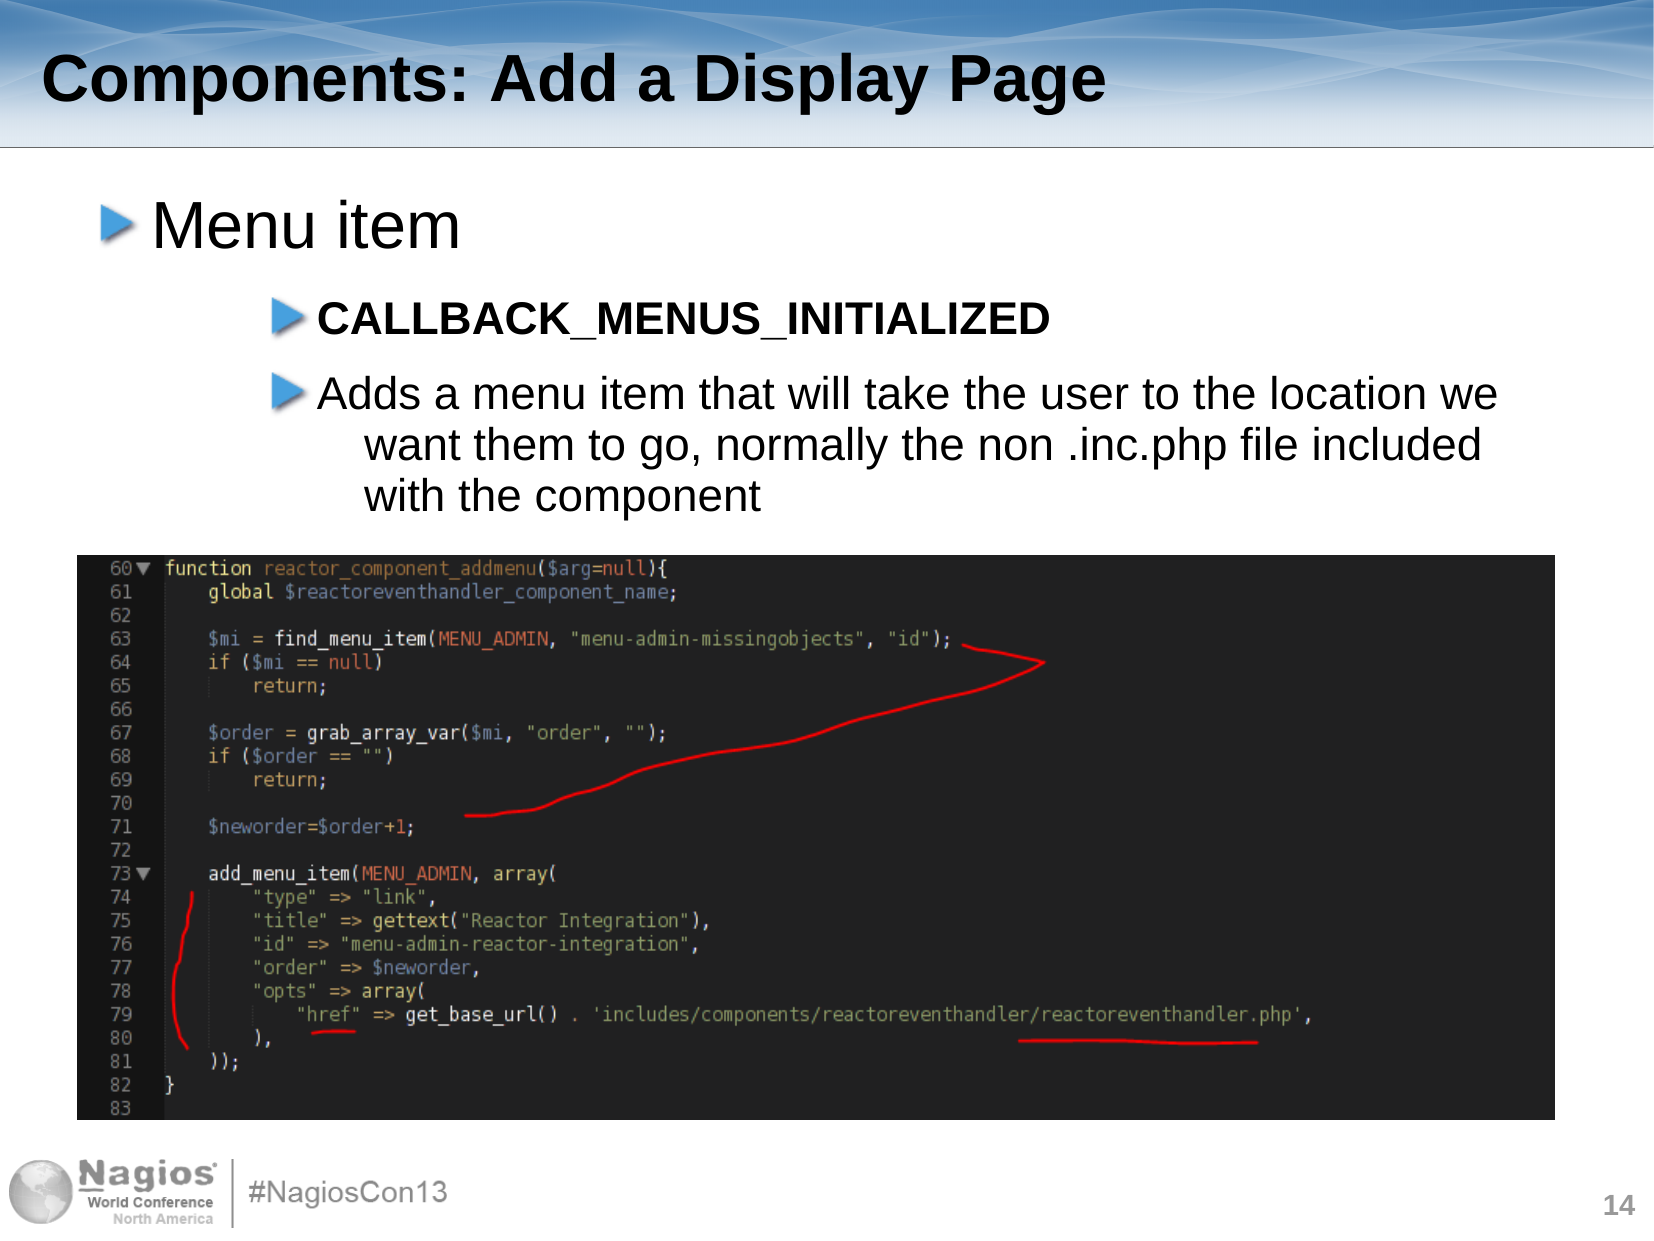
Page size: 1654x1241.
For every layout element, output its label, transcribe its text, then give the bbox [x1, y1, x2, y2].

list Menu item CALLBACK_MENUS_INITIALIZED Adds a menu item that will take the user to the location we want them to go, normally the non .inc.php file included with the component [80, 188, 1569, 1007]
title Components: Add a Display Page [41, 29, 1248, 127]
picture [0, 0, 1654, 147]
picture [9, 1159, 453, 1228]
picture [77, 555, 1555, 1120]
